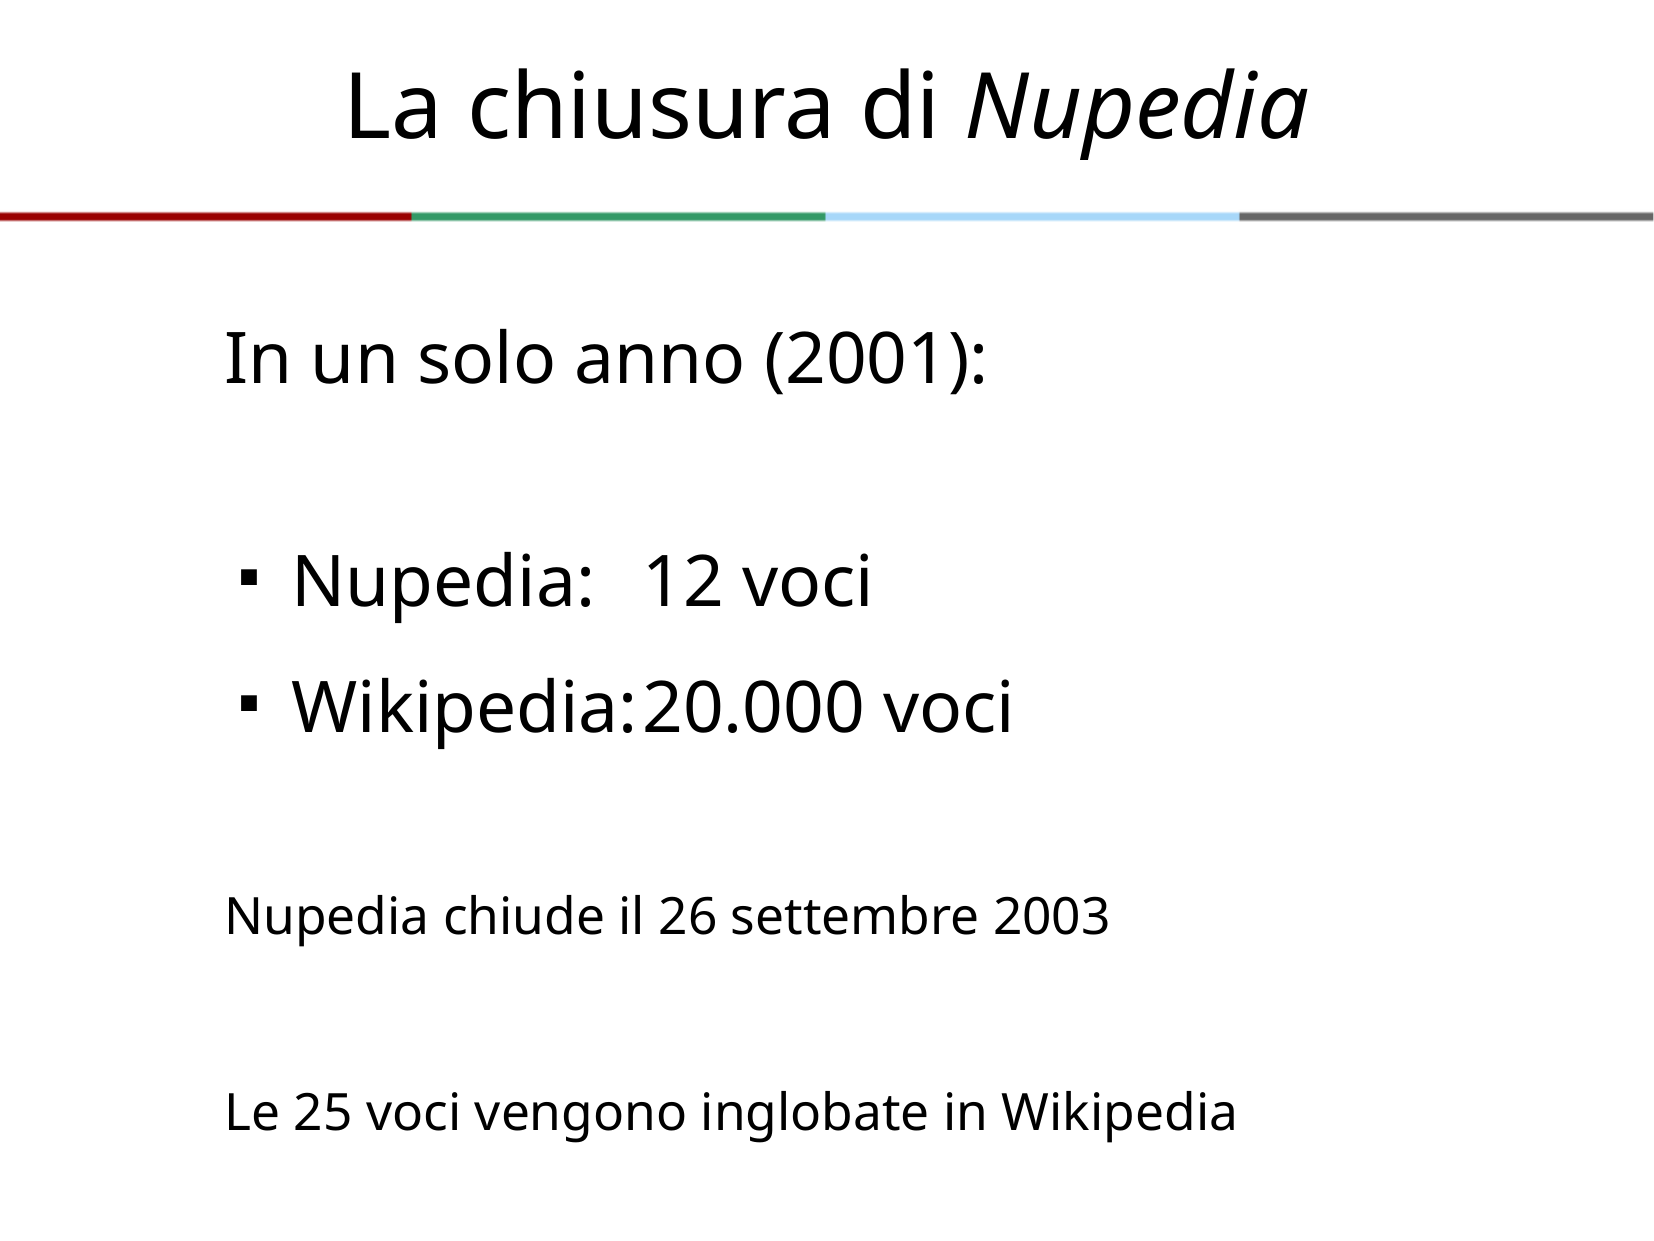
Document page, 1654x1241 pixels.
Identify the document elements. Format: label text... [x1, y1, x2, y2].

title La chiusura di Nupedia [82, 0, 1571, 200]
picture [0, 200, 1654, 235]
list In un solo anno (2001): Nupedia: 12 voci Wikipedia: 20.000 voci Nupedia chiude il 26 settembre 2003 Le 25 voci vengono inglobate in Wikipedia [224, 307, 1430, 1146]
